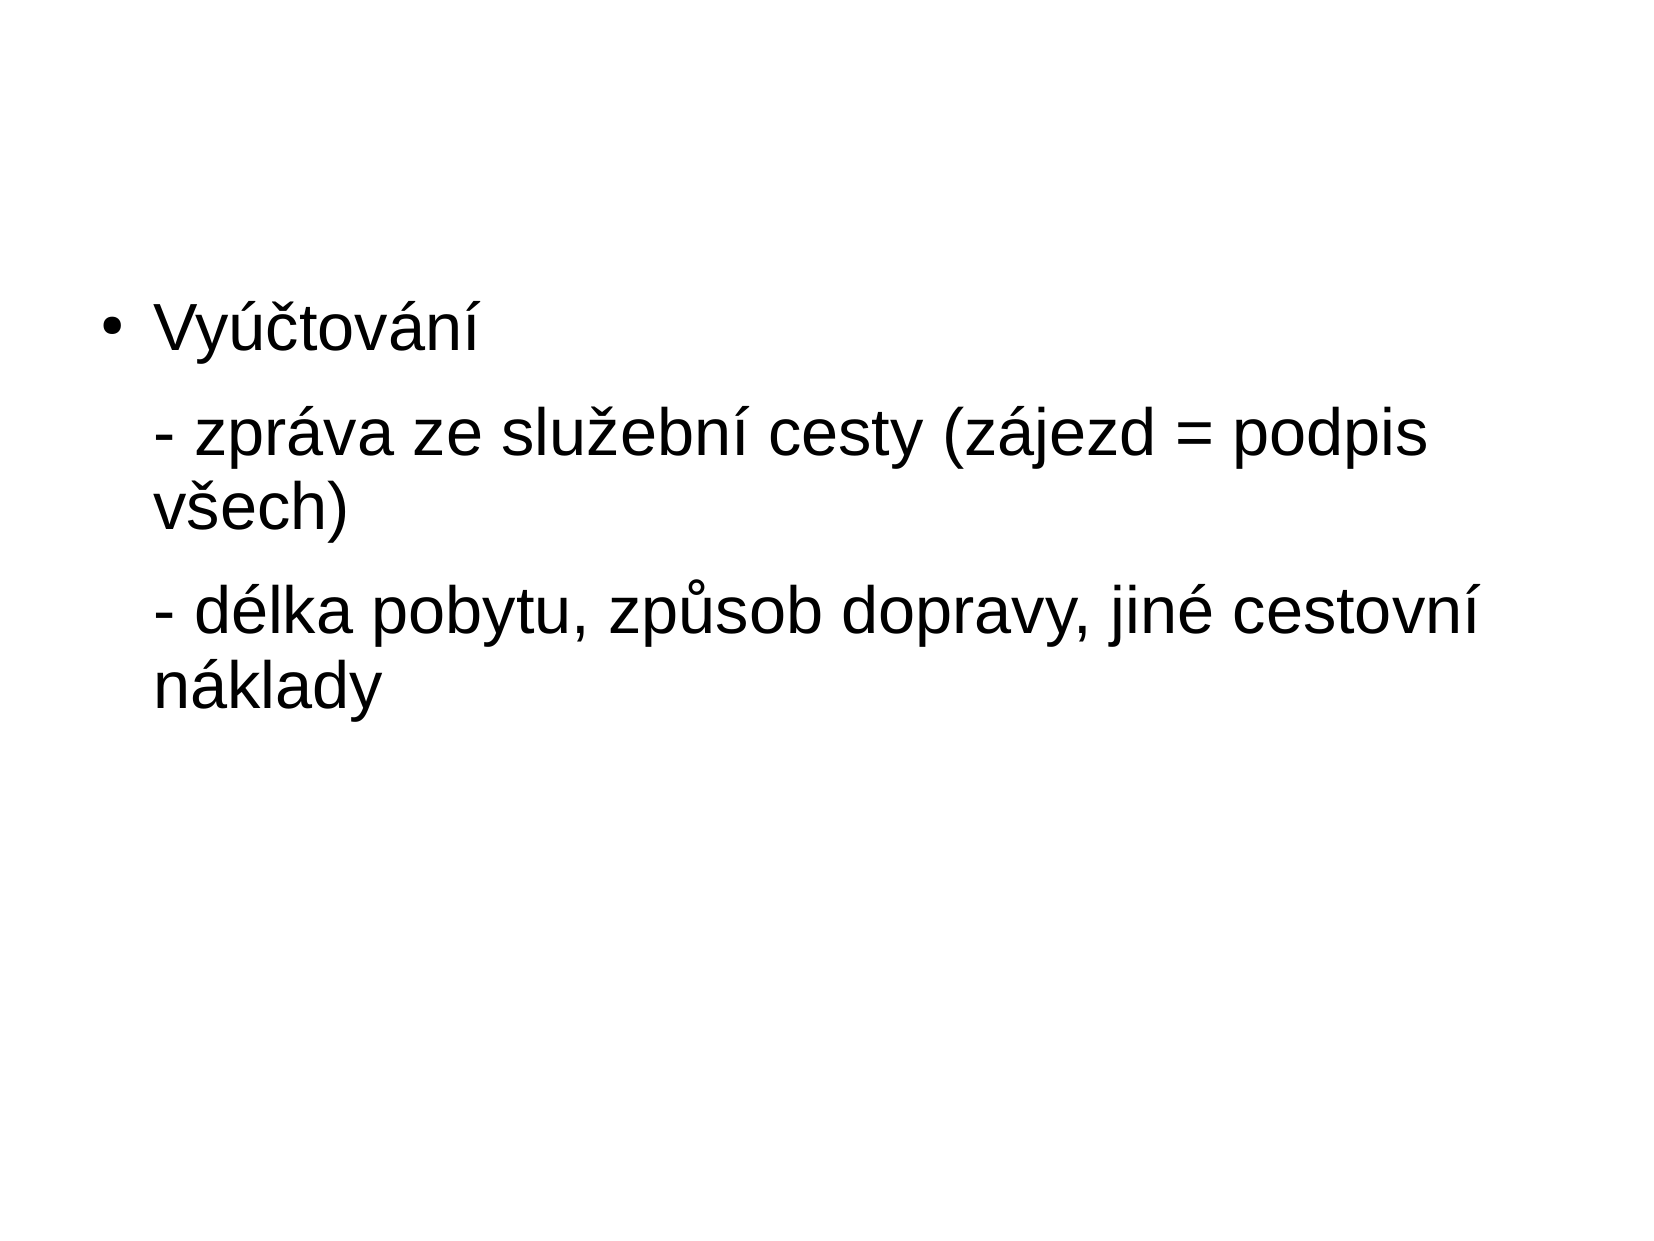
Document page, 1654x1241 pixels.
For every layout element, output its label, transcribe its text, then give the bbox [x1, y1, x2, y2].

list Vyúčtování - zpráva ze služební cesty (zájezd = podpis všech) - délka pobytu, způsob dopravy, jiné cestovní náklady [82, 290, 1571, 1010]
